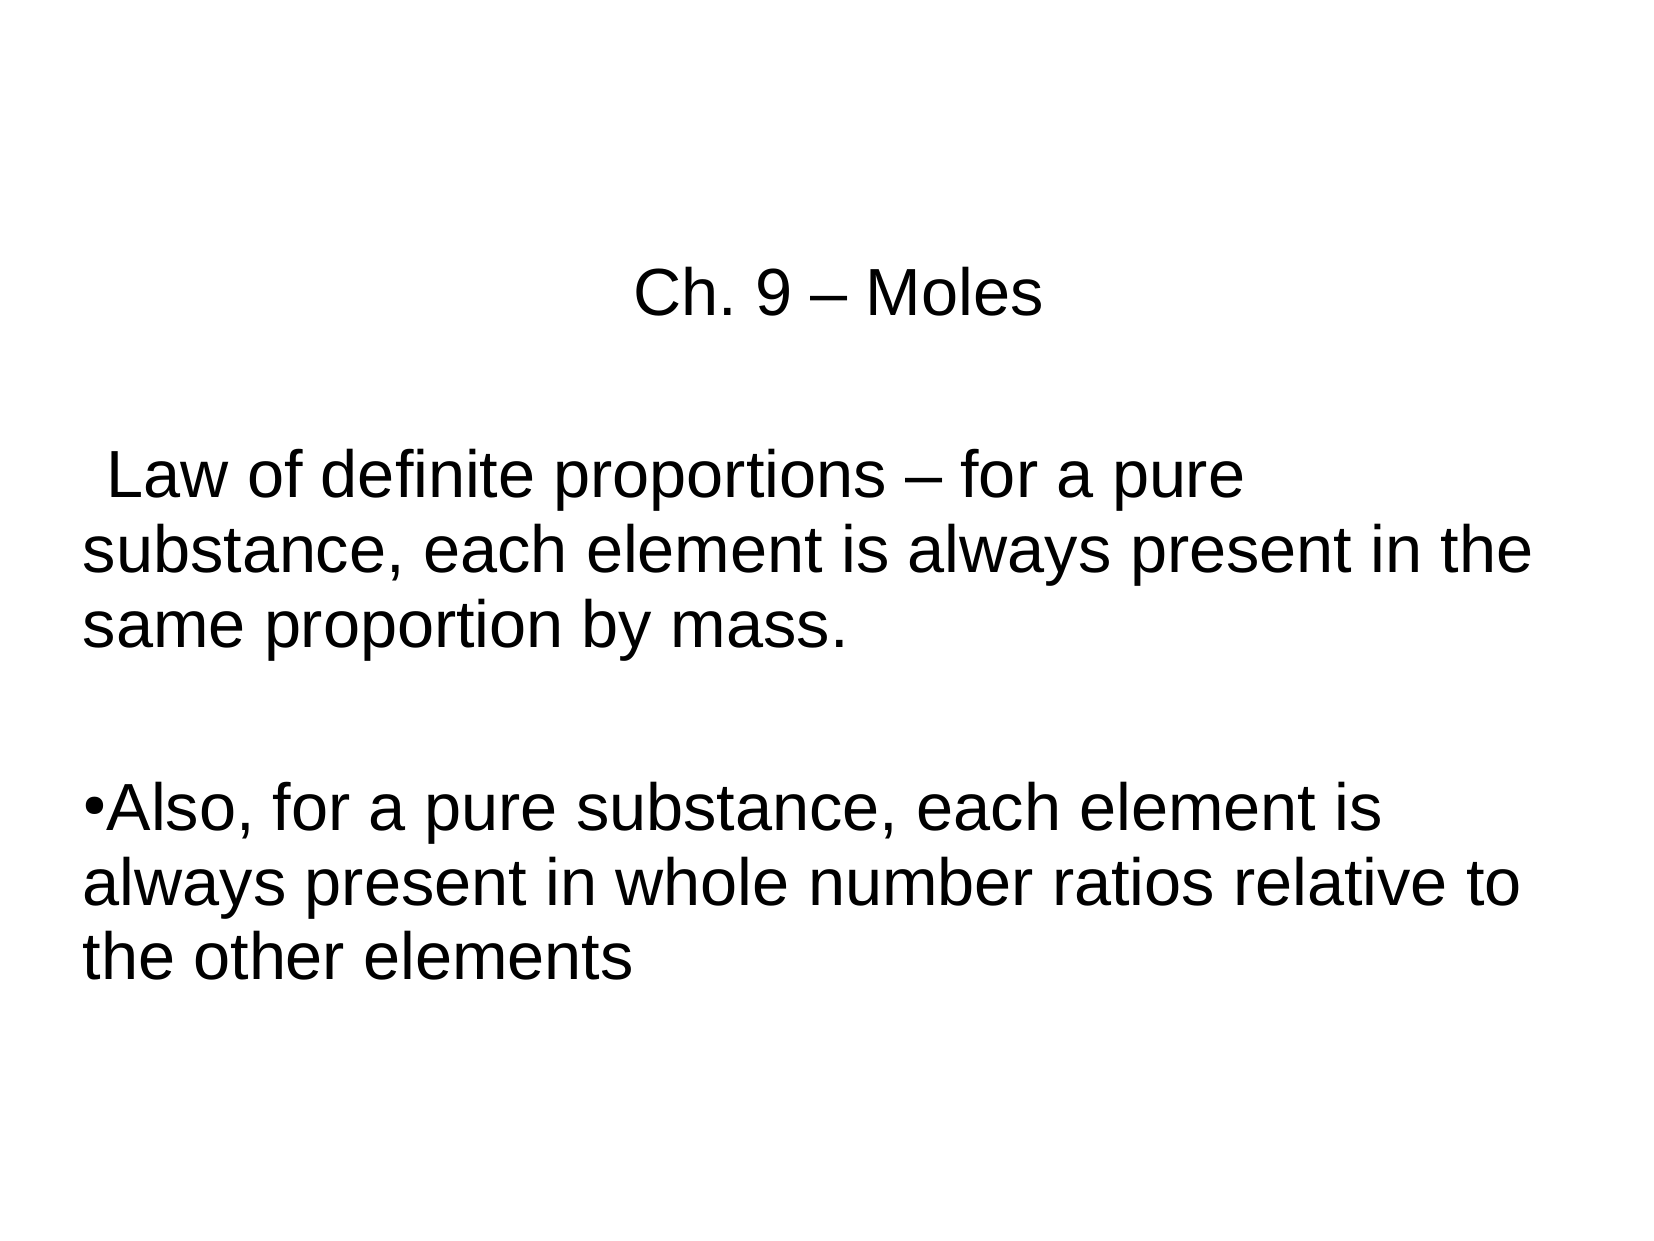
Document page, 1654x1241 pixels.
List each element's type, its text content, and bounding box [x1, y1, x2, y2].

text_box Ch. 9 – Moles Law of definite proportions – for a pure substance, each element is always present in the same proportion by mass. Also, for a pure substance, each element is always present in whole number ratios relative to the other elements [82, 49, 1571, 1199]
